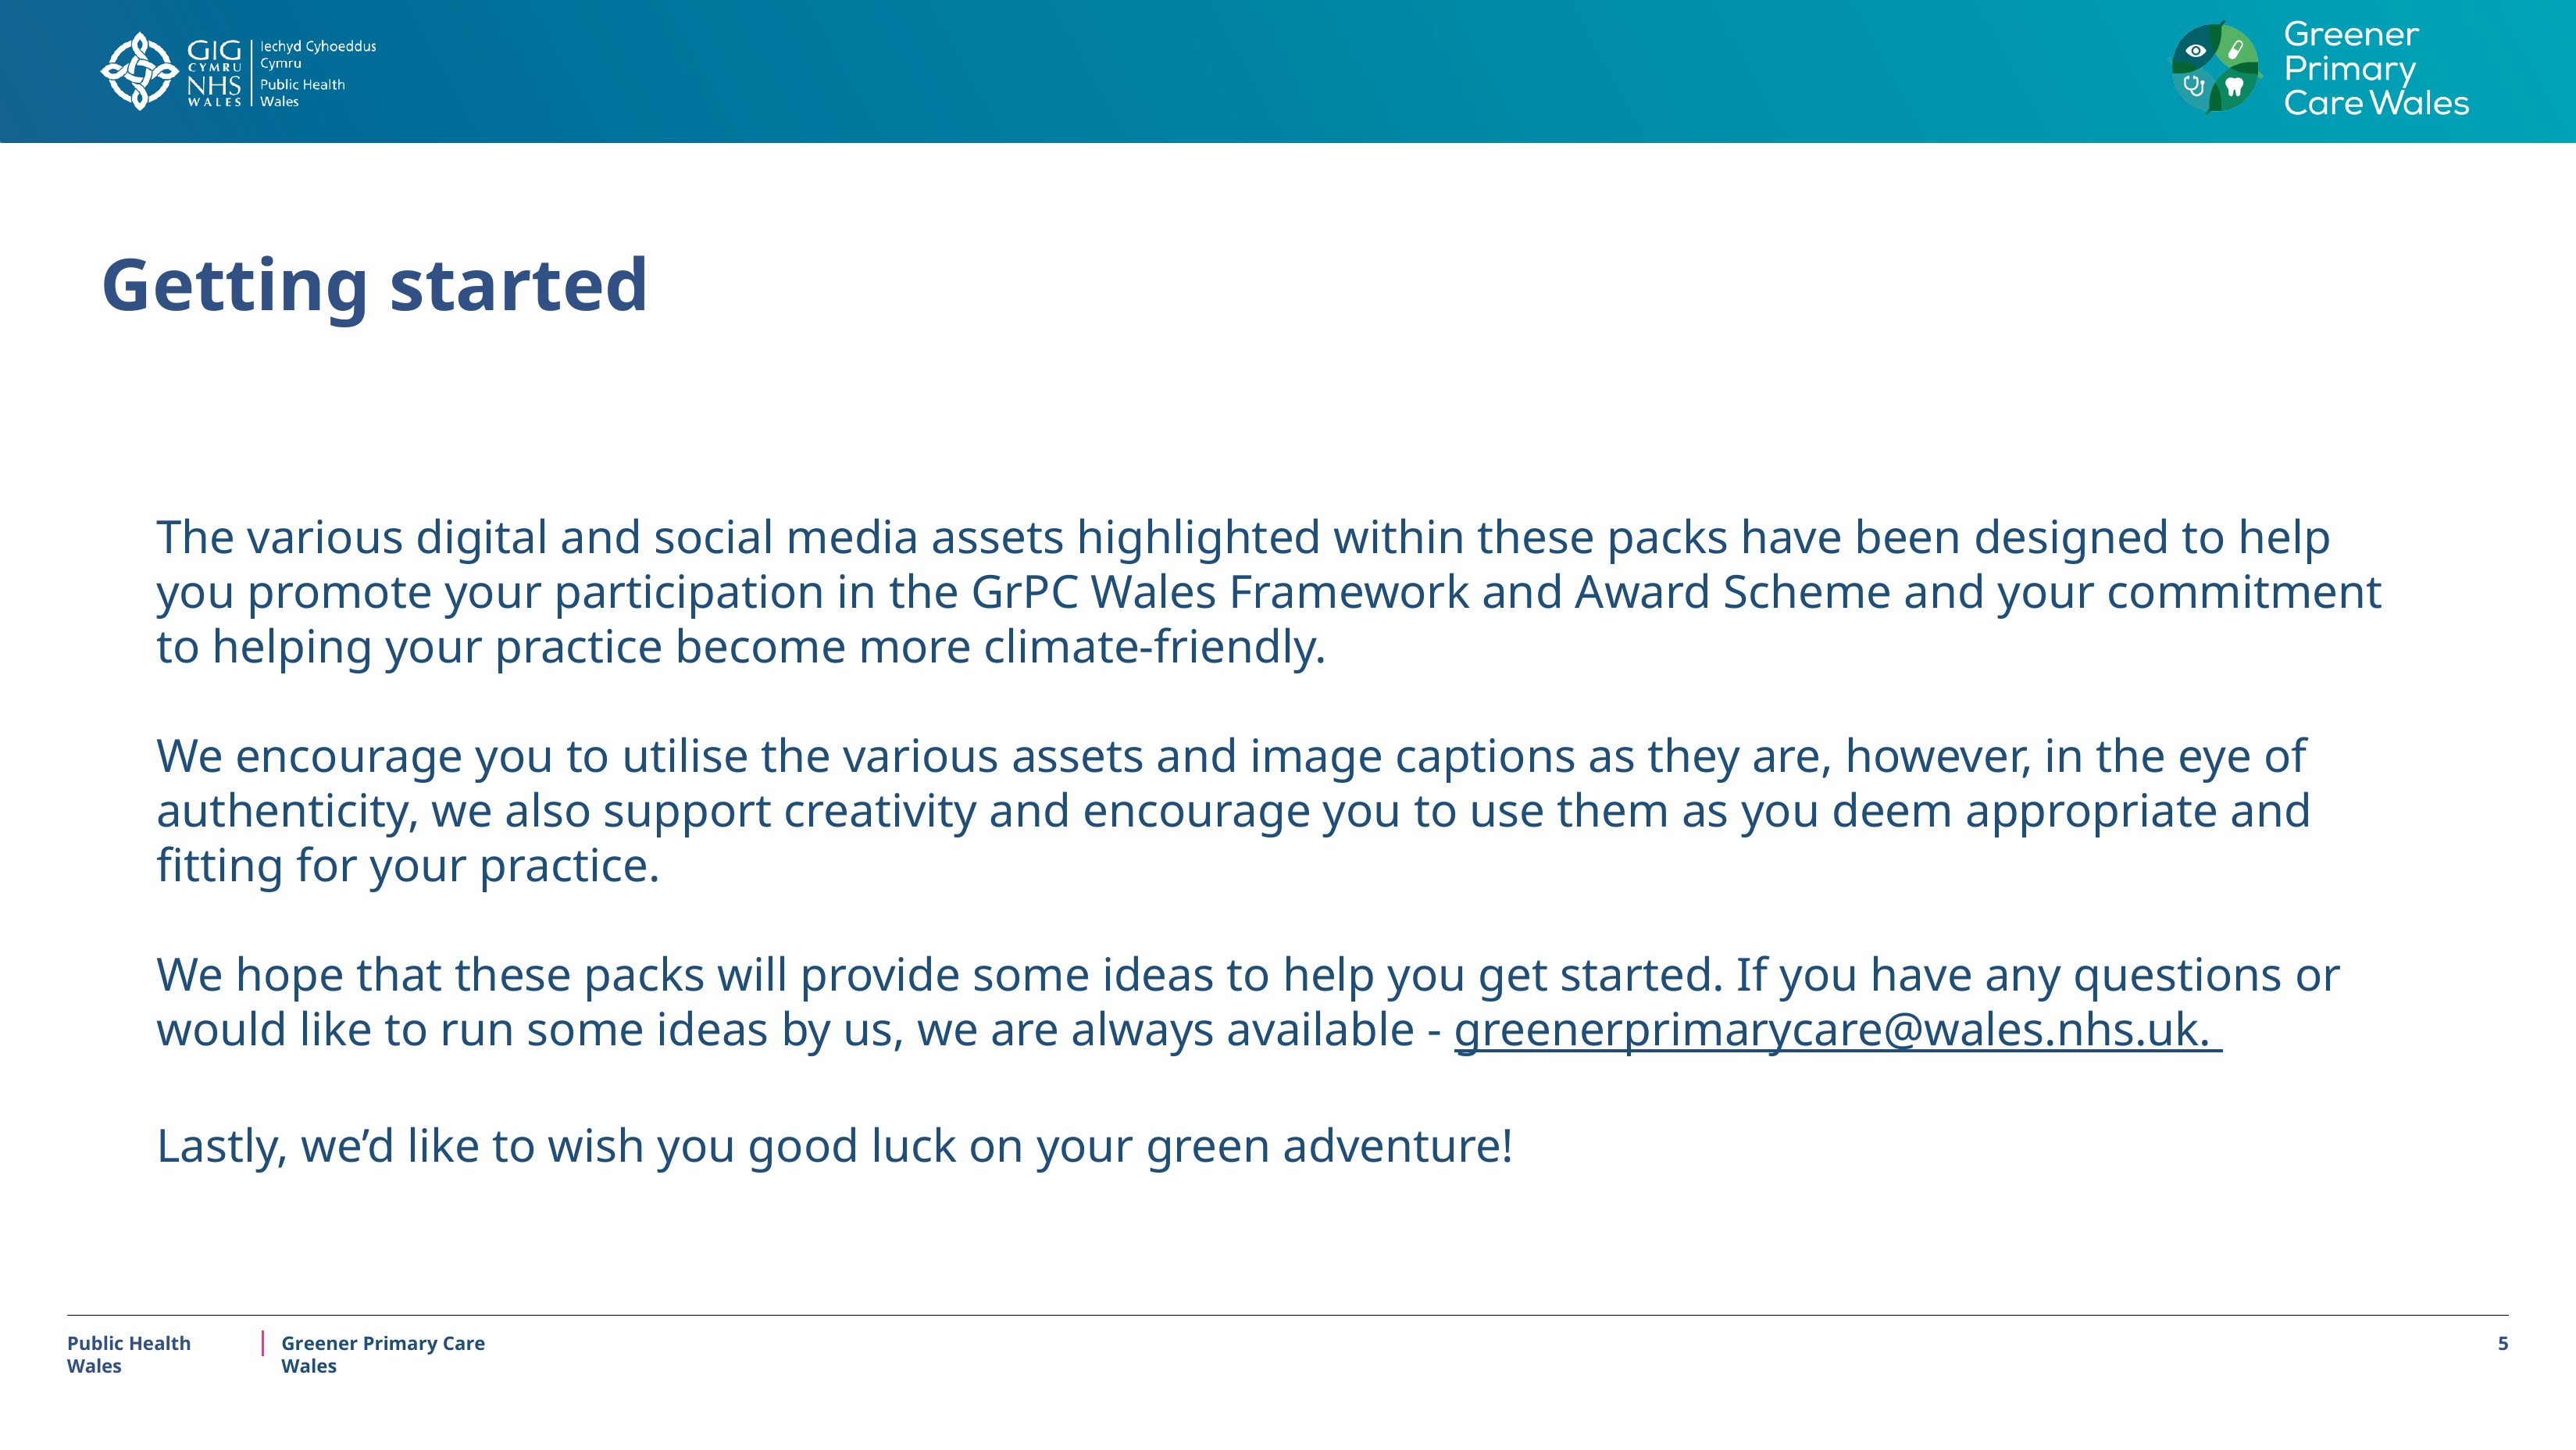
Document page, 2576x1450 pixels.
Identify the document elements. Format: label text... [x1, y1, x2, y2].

text_box The various digital and social media assets highlighted within these packs have been designed to help you promote your participation in the GrPC Wales Framework and Award Scheme and your commitment to helping your practice become more climate-friendly. We encourage you to utilise the various assets and image captions as they are, however, in the eye of authenticity, we also support creativity and encourage you to use them as you deem appropriate and fitting for your practice. We hope that these packs will provide some ideas to help you get started. If you have any questions or would like to run some ideas by us, we are always available - greenerprimarycare@wales.nhs.uk. Lastly, we’d like to wish you good luck on your green adventure! [156, 506, 2396, 1216]
picture [2143, 0, 2494, 171]
title Getting started [98, 237, 937, 326]
text_box Public Health Wales [65, 1331, 248, 1356]
text_box Greener Primary Care Wales [280, 1331, 543, 1355]
text_box [2493, 1331, 2516, 1356]
